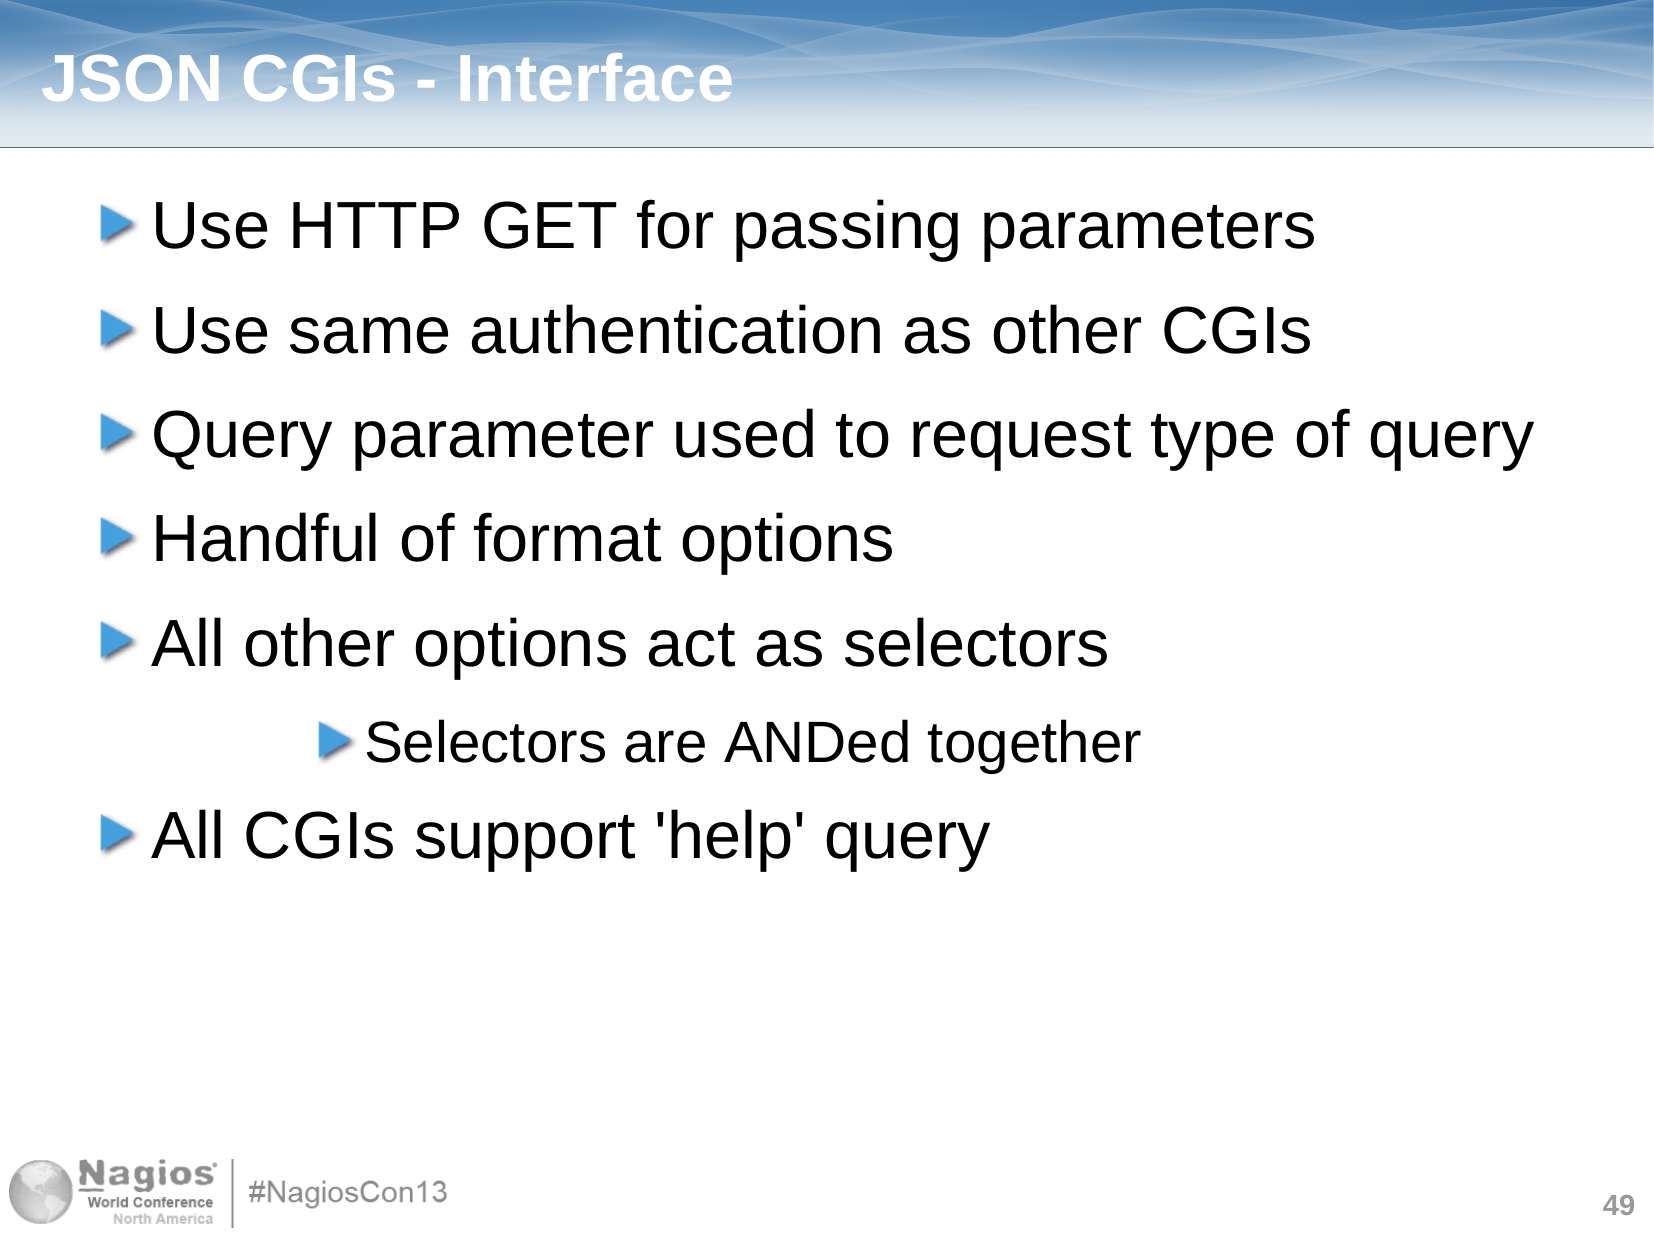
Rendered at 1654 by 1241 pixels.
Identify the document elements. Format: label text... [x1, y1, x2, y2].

title JSON CGIs - Interface [41, 29, 1248, 127]
list Use HTTP GET for passing parameters Use same authentication as other CGIs Query parameter used to request type of query Handful of format options All other options act as selectors Selectors are ANDed together All CGIs support 'help' query [80, 188, 1569, 1007]
picture [9, 1159, 453, 1228]
picture [0, 0, 1654, 147]
